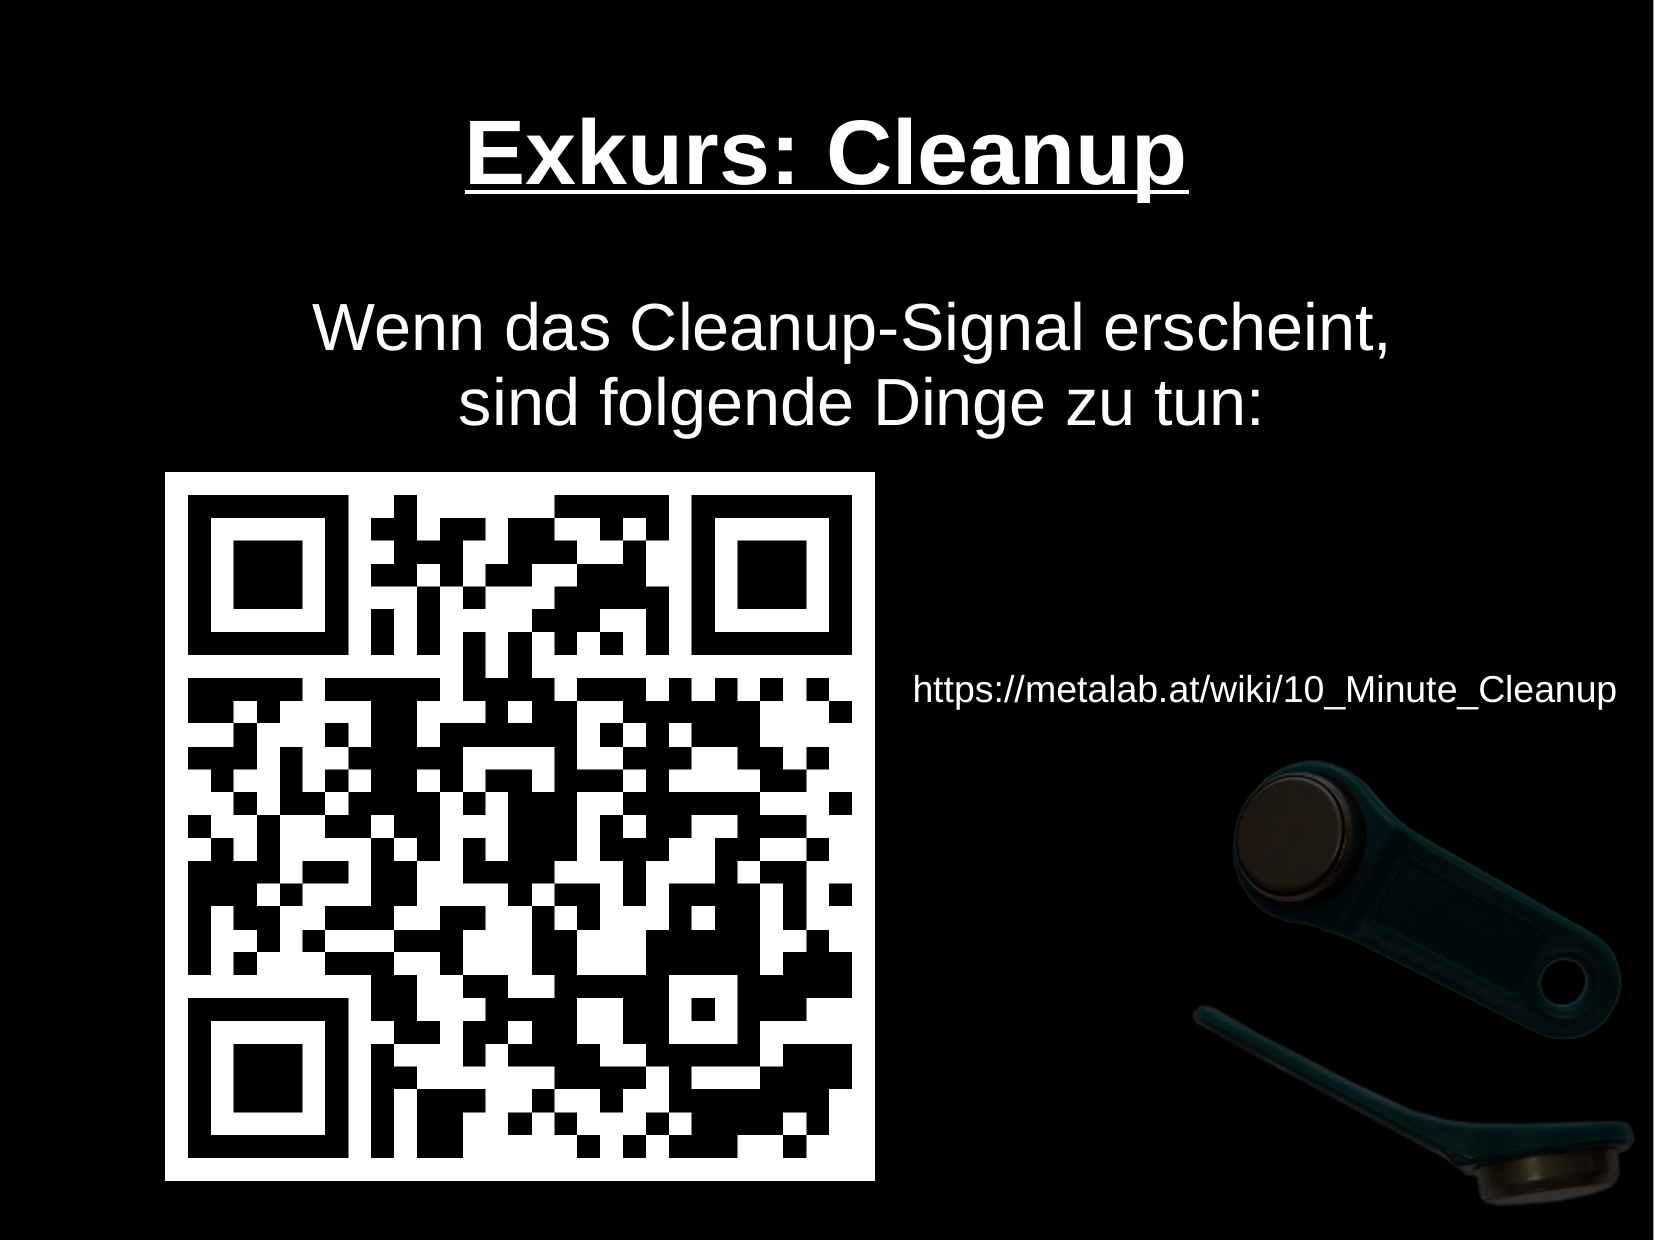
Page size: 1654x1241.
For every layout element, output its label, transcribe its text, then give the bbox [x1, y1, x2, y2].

list Wenn das Cleanup-Signal erscheint, sind folgende Dinge zu tun: [82, 290, 1571, 1010]
picture [1150, 732, 1654, 1236]
text_box https://metalab.at/wiki/10_Minute_Cleanup [897, 661, 1633, 719]
picture [165, 472, 875, 1181]
title Exkurs: Cleanup [82, 49, 1571, 257]
